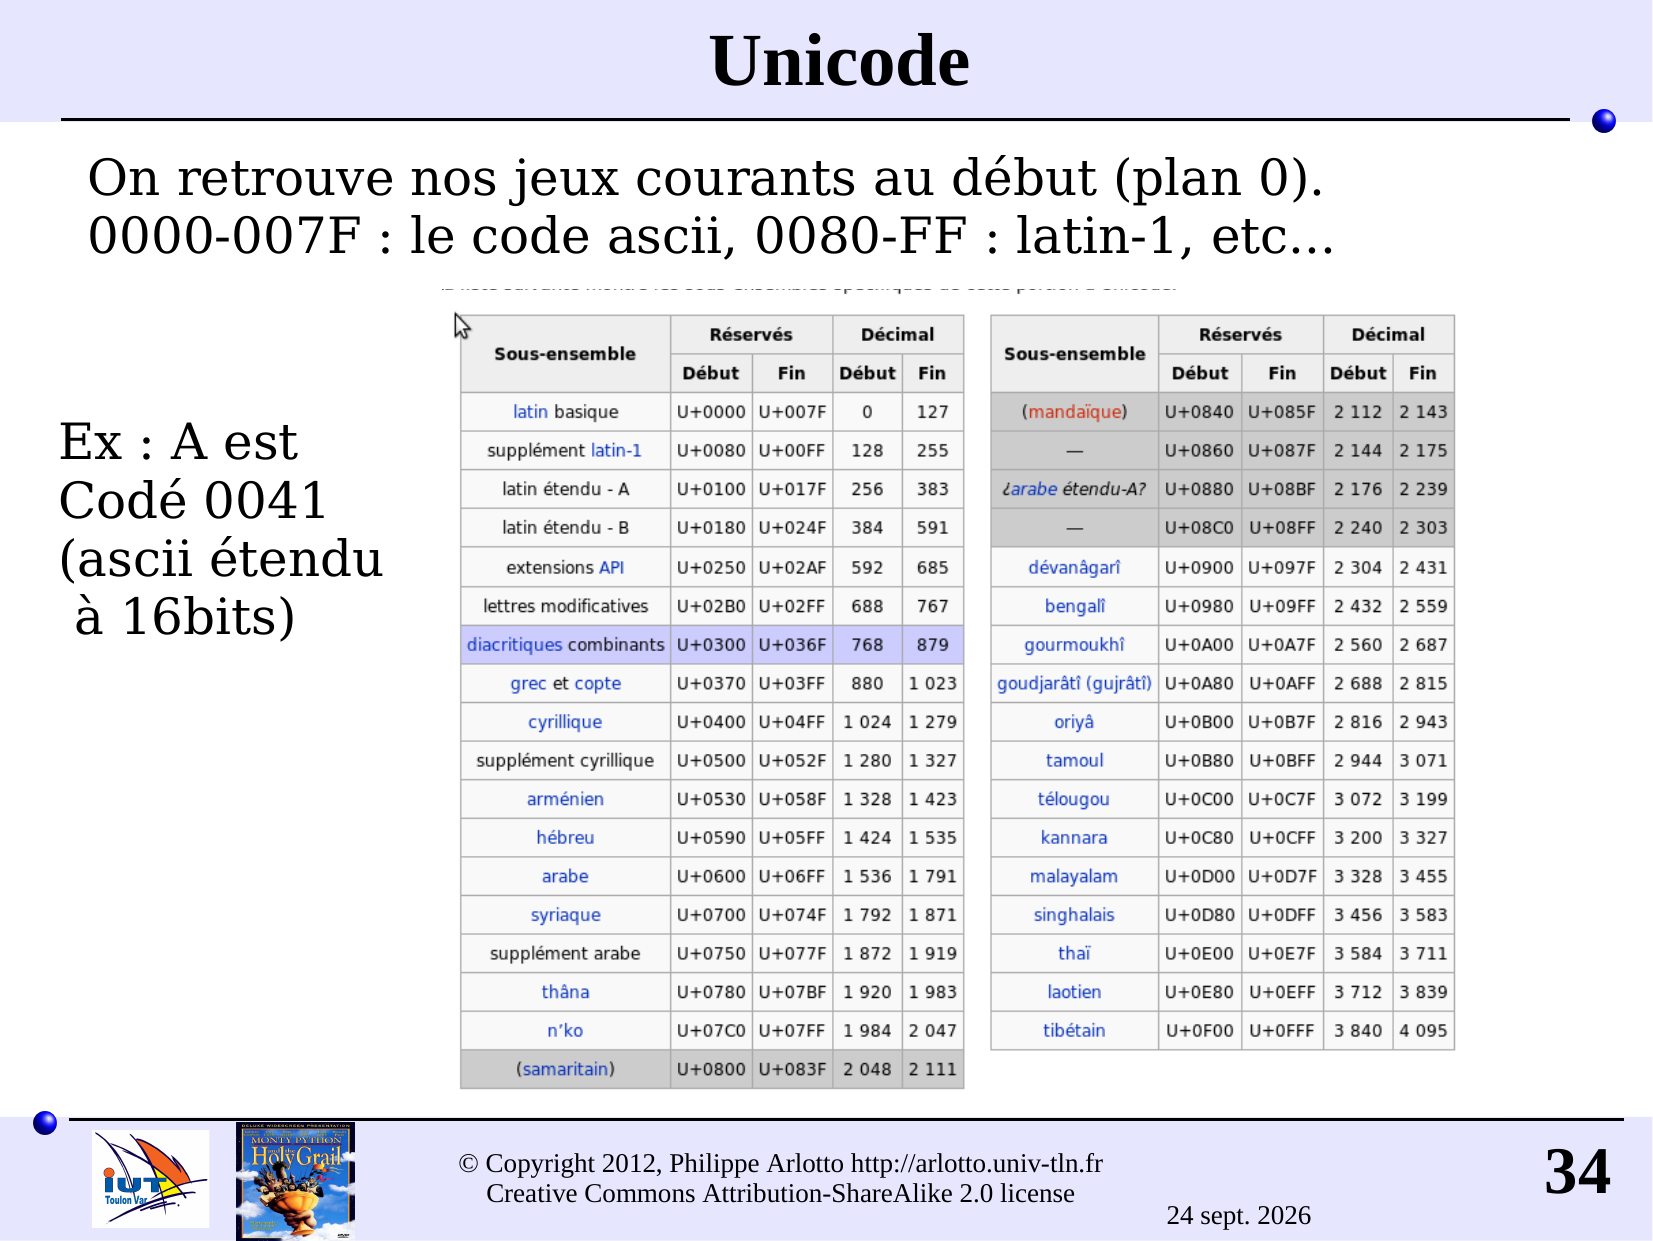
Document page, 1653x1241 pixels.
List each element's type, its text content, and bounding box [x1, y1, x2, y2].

text_box Ex : A est Codé 0041 (ascii étendu à 16bits) [58, 413, 413, 707]
title Unicode [95, 14, 1585, 107]
picture [442, 289, 1506, 1117]
text_box On retrouve nos jeux courants au début (plan 0). 0000-007F : le code ascii, 0080-FF : latin-1, etc... [87, 149, 1358, 267]
picture [236, 1122, 355, 1241]
